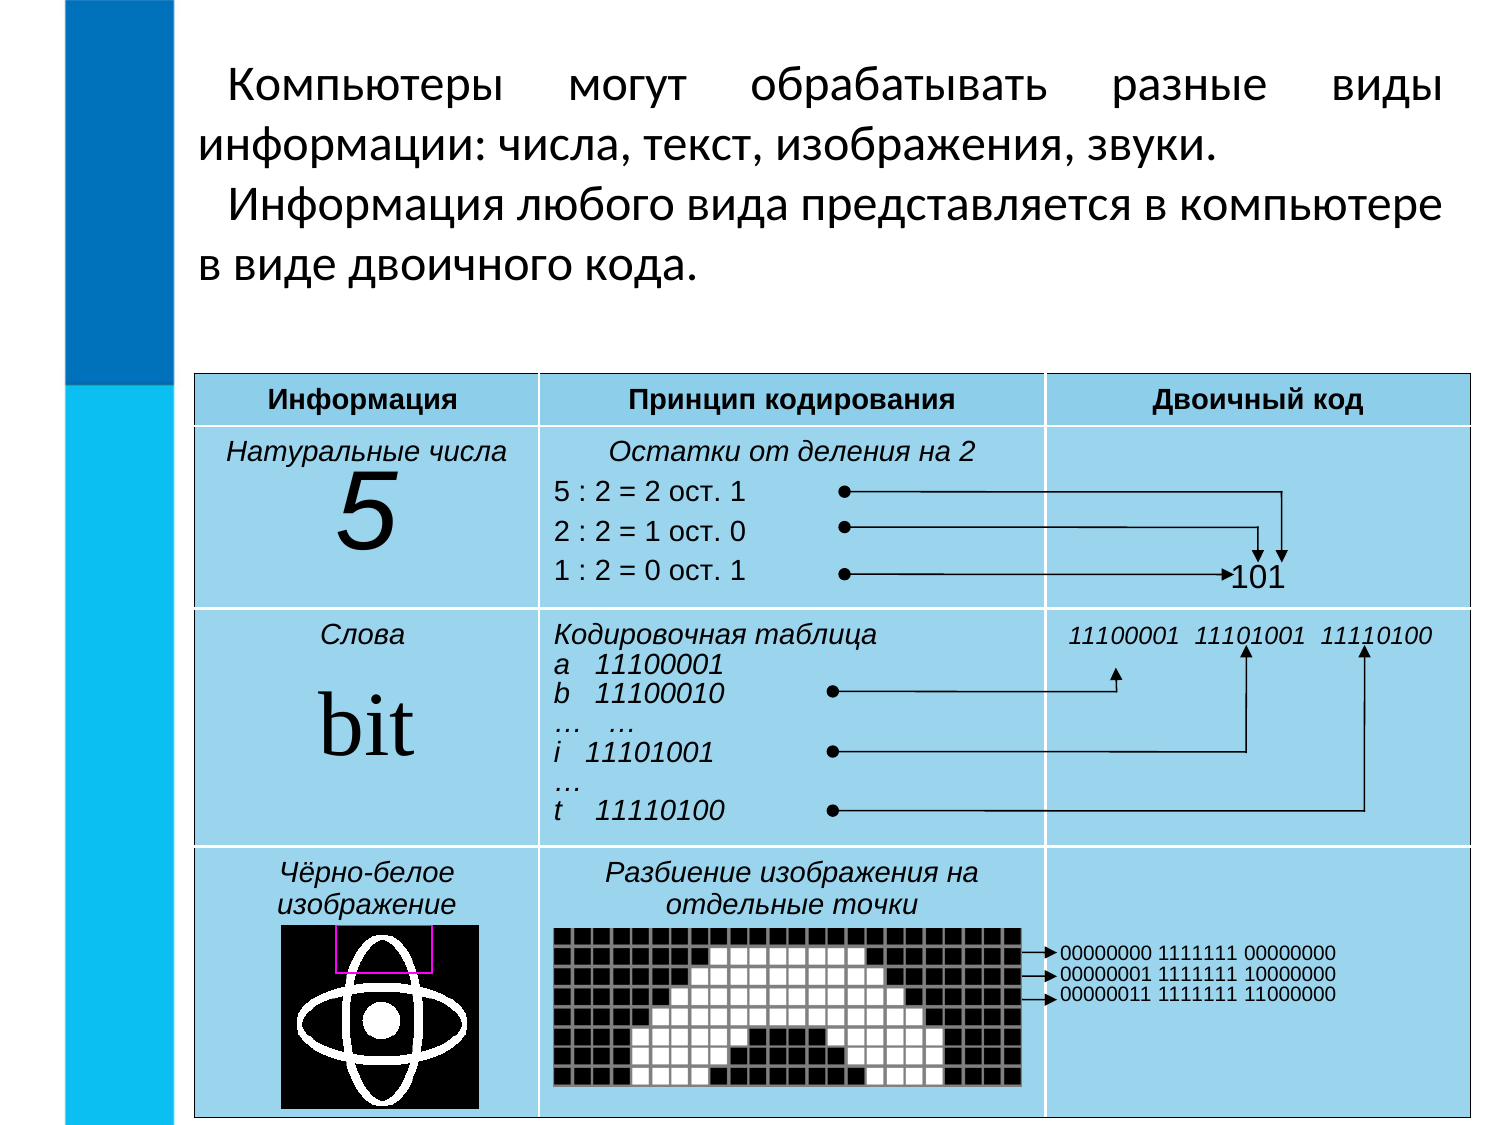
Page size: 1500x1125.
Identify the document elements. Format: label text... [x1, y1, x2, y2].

table_header Двоичный код [1047, 374, 1470, 425]
table_header Принцип кодирования [540, 374, 1044, 425]
table_cell Остатки от деления на 2 5 : 2 = 2 ост. 1 2 : 2 = 1 ост. 0 1 : 2 = 0 ост. 1 [540, 427, 1044, 607]
table_cell Натуральные числа 5 [195, 427, 538, 607]
picture [0, 0, 1500, 1125]
text_box Компьютеры могут обрабатывать разные виды информации: числа, текст, изображения, звуки. Информация любого вида представляется в компьютере в виде двоичного кода. [183, 42, 1459, 299]
table_cell 11100001 11101001 11110100 [1047, 610, 1470, 845]
table_header Информация [195, 374, 538, 425]
table_cell Разбиение изображения на отдельные точки [540, 848, 1044, 1117]
table_cell 00000000 1111111 00000000 00000001 1111111 10000000 00000011 1111111 11000000 [1047, 848, 1470, 1117]
table_cell Кодировочная таблица a 11100001 b 11100010 … … i 11101001 … t 11110100 [540, 610, 1044, 845]
table_cell Чёрно-белое изображение [195, 848, 538, 1117]
table_cell 101 [1047, 427, 1470, 607]
table_cell Слова bit [195, 610, 538, 845]
